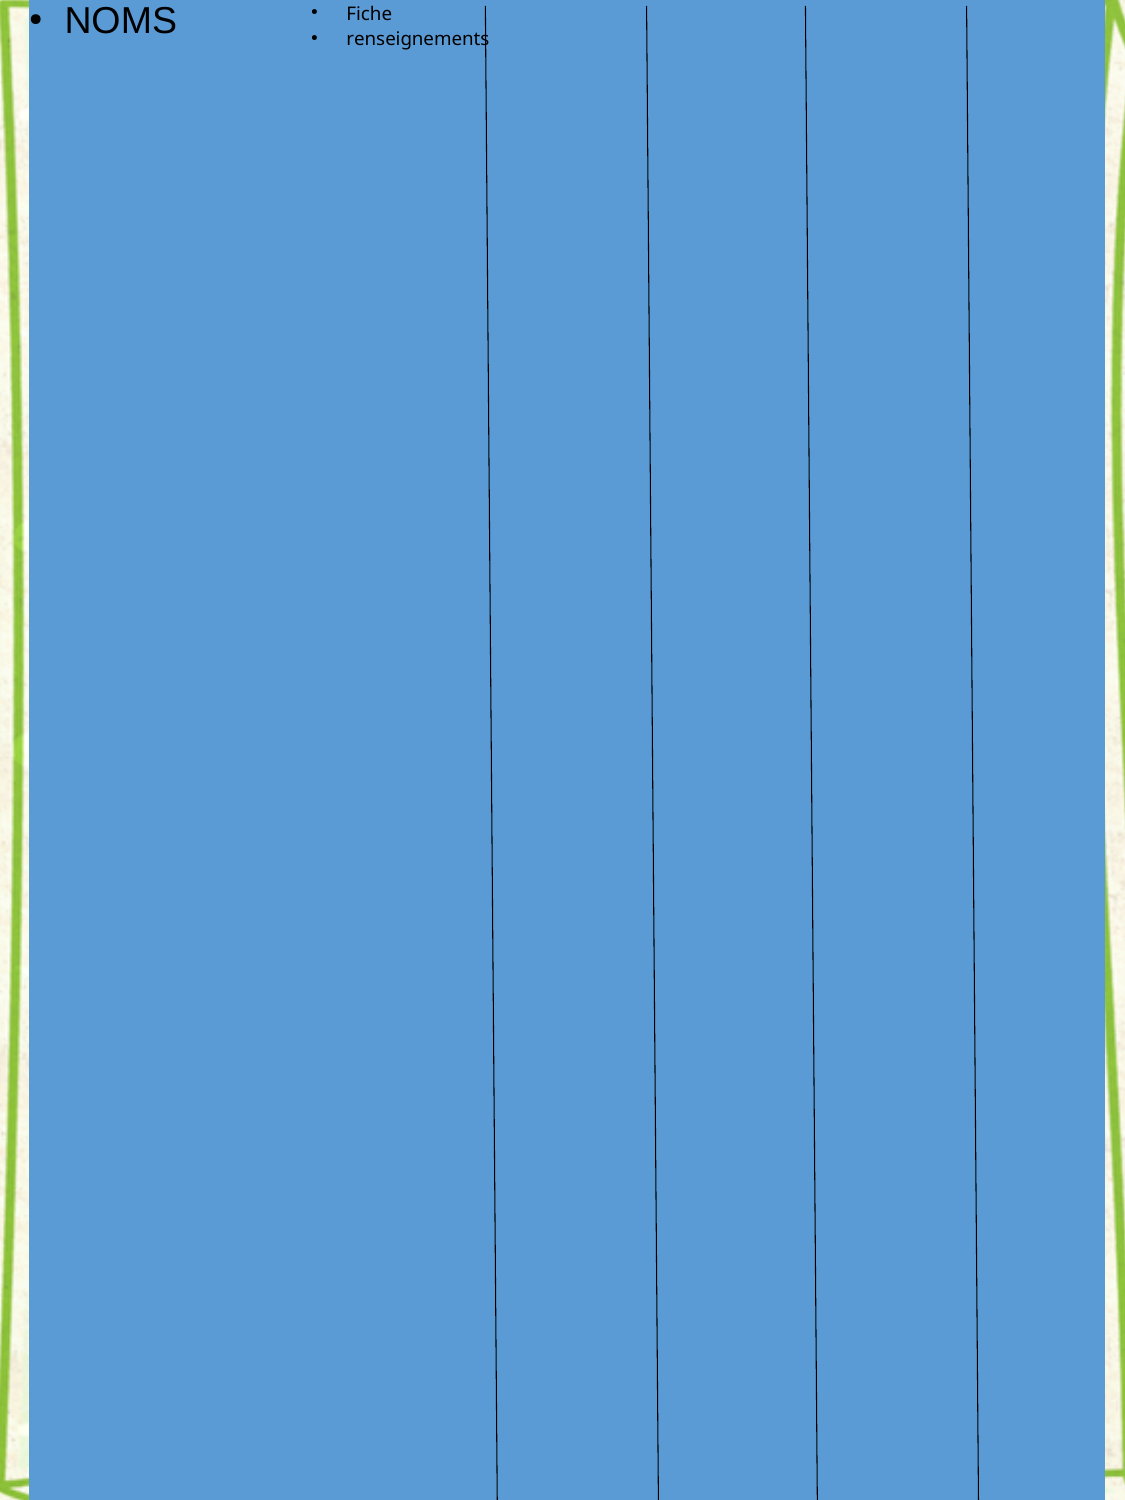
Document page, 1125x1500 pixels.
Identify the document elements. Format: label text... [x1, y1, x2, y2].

table_cell [29, 598, 311, 666]
table_cell [311, 51, 485, 119]
table_cell [814, 939, 974, 1008]
table_cell [811, 598, 971, 666]
table_cell [969, 188, 1105, 256]
table_cell [807, 119, 967, 188]
table_cell [815, 1076, 975, 1144]
table_cell [311, 1486, 496, 1500]
table_cell [812, 666, 971, 734]
table_cell [311, 1008, 493, 1076]
table_cell [29, 1349, 311, 1418]
table_cell [657, 1144, 814, 1213]
table_cell [311, 256, 487, 324]
table_cell [978, 1349, 1105, 1418]
table_cell [971, 393, 1105, 461]
table_cell [651, 461, 809, 529]
table_cell [29, 939, 311, 1008]
table_cell [311, 1144, 494, 1213]
table_cell [311, 803, 491, 871]
table_cell [493, 803, 652, 871]
table_cell [651, 393, 808, 461]
table_cell [311, 461, 488, 529]
table_cell [976, 1008, 1105, 1076]
table_cell [29, 256, 311, 324]
table_cell [648, 51, 805, 119]
table_cell [817, 1349, 977, 1418]
table_cell [658, 1349, 816, 1418]
table_cell [656, 1008, 813, 1076]
table_cell [653, 734, 811, 803]
table_cell [29, 666, 311, 734]
table_cell [311, 188, 486, 256]
table_cell [975, 871, 1105, 939]
table_cell [652, 529, 809, 598]
table_cell [968, 51, 1105, 119]
table_cell [650, 324, 807, 393]
table_cell [814, 1008, 974, 1076]
table_cell [487, 51, 646, 119]
table_cell [488, 256, 648, 324]
table_cell [29, 1486, 311, 1500]
table_cell [311, 1076, 493, 1144]
table_header NOMS [29, 0, 311, 51]
table_cell [29, 1213, 311, 1281]
picture [1105, 0, 1125, 1500]
table_cell [29, 529, 311, 598]
table_cell [970, 256, 1105, 324]
table_cell [495, 1076, 655, 1144]
table_cell [650, 256, 807, 324]
table_cell [29, 393, 311, 461]
table_cell [29, 324, 311, 393]
table_cell [810, 461, 970, 529]
table_cell [29, 871, 311, 939]
table_cell [311, 119, 486, 188]
table_cell [494, 939, 653, 1008]
table_cell [656, 1076, 813, 1144]
table_cell [311, 871, 492, 939]
table_cell [311, 1418, 496, 1486]
table_cell [973, 734, 1105, 803]
table_cell [311, 666, 490, 734]
table_cell [491, 529, 650, 598]
table_cell [311, 939, 492, 1008]
table_cell [659, 1486, 816, 1500]
table_cell [818, 1418, 977, 1486]
table_cell [495, 1144, 655, 1213]
table_cell [654, 871, 812, 939]
table_cell [977, 1213, 1105, 1281]
table_cell [311, 734, 491, 803]
table_cell [487, 119, 647, 188]
table_cell [29, 1418, 311, 1486]
table_cell [29, 1281, 311, 1349]
table_cell [29, 803, 311, 871]
table_cell [311, 1281, 495, 1349]
table_cell [659, 1418, 816, 1486]
table_cell [494, 1008, 654, 1076]
table_cell [969, 119, 1105, 188]
table_cell [808, 188, 968, 256]
table_cell [29, 1008, 311, 1076]
table_cell [493, 871, 653, 939]
table_cell [979, 1486, 1105, 1500]
table_cell [979, 1418, 1105, 1486]
table_cell [818, 1486, 977, 1500]
table_cell [649, 119, 806, 188]
table_cell [974, 803, 1105, 871]
table_cell [492, 734, 652, 803]
table_cell [497, 1349, 657, 1418]
table_cell [975, 939, 1105, 1008]
table_cell [809, 324, 969, 393]
table_cell [808, 256, 968, 324]
table_cell [816, 1213, 976, 1281]
table_cell [973, 666, 1105, 734]
table_cell [29, 1076, 311, 1144]
picture [0, 0, 29, 1500]
table_header Fiche renseignements [311, 0, 1105, 51]
table_cell [497, 1281, 656, 1349]
table_cell [29, 461, 311, 529]
table_cell [488, 188, 648, 256]
table_cell [816, 1144, 975, 1213]
table_cell [29, 734, 311, 803]
table_cell [812, 734, 972, 803]
table_cell [489, 393, 649, 461]
table_cell [649, 188, 806, 256]
table_cell [807, 51, 966, 119]
table_cell [498, 1418, 657, 1486]
table_cell [29, 51, 311, 119]
table_cell [492, 666, 651, 734]
table_cell [653, 666, 810, 734]
table_cell [491, 598, 651, 666]
table_cell [977, 1144, 1105, 1213]
table_cell [311, 598, 490, 666]
table_cell [311, 1213, 494, 1281]
table_cell [978, 1281, 1105, 1349]
table_cell [658, 1281, 815, 1349]
table_cell [652, 598, 810, 666]
table_cell [810, 393, 969, 461]
table_cell [498, 1486, 657, 1500]
table_cell [29, 119, 311, 188]
table_cell [311, 1349, 496, 1418]
table_cell [655, 939, 812, 1008]
table_cell [971, 461, 1105, 529]
table_cell [29, 1144, 311, 1213]
table_cell [811, 529, 970, 598]
table_cell [496, 1213, 656, 1281]
table_cell [972, 529, 1105, 598]
table_cell [490, 461, 650, 529]
table_cell [489, 324, 649, 393]
table_cell [29, 188, 311, 256]
table_cell [311, 529, 489, 598]
table_cell [976, 1076, 1105, 1144]
table_cell [813, 803, 972, 871]
table_cell [657, 1213, 815, 1281]
table_cell [311, 393, 488, 461]
table_cell [817, 1281, 976, 1349]
table_cell [972, 598, 1105, 666]
table_cell [654, 803, 811, 871]
table_cell [813, 871, 973, 939]
table_cell [311, 324, 487, 393]
table_cell [970, 324, 1105, 393]
